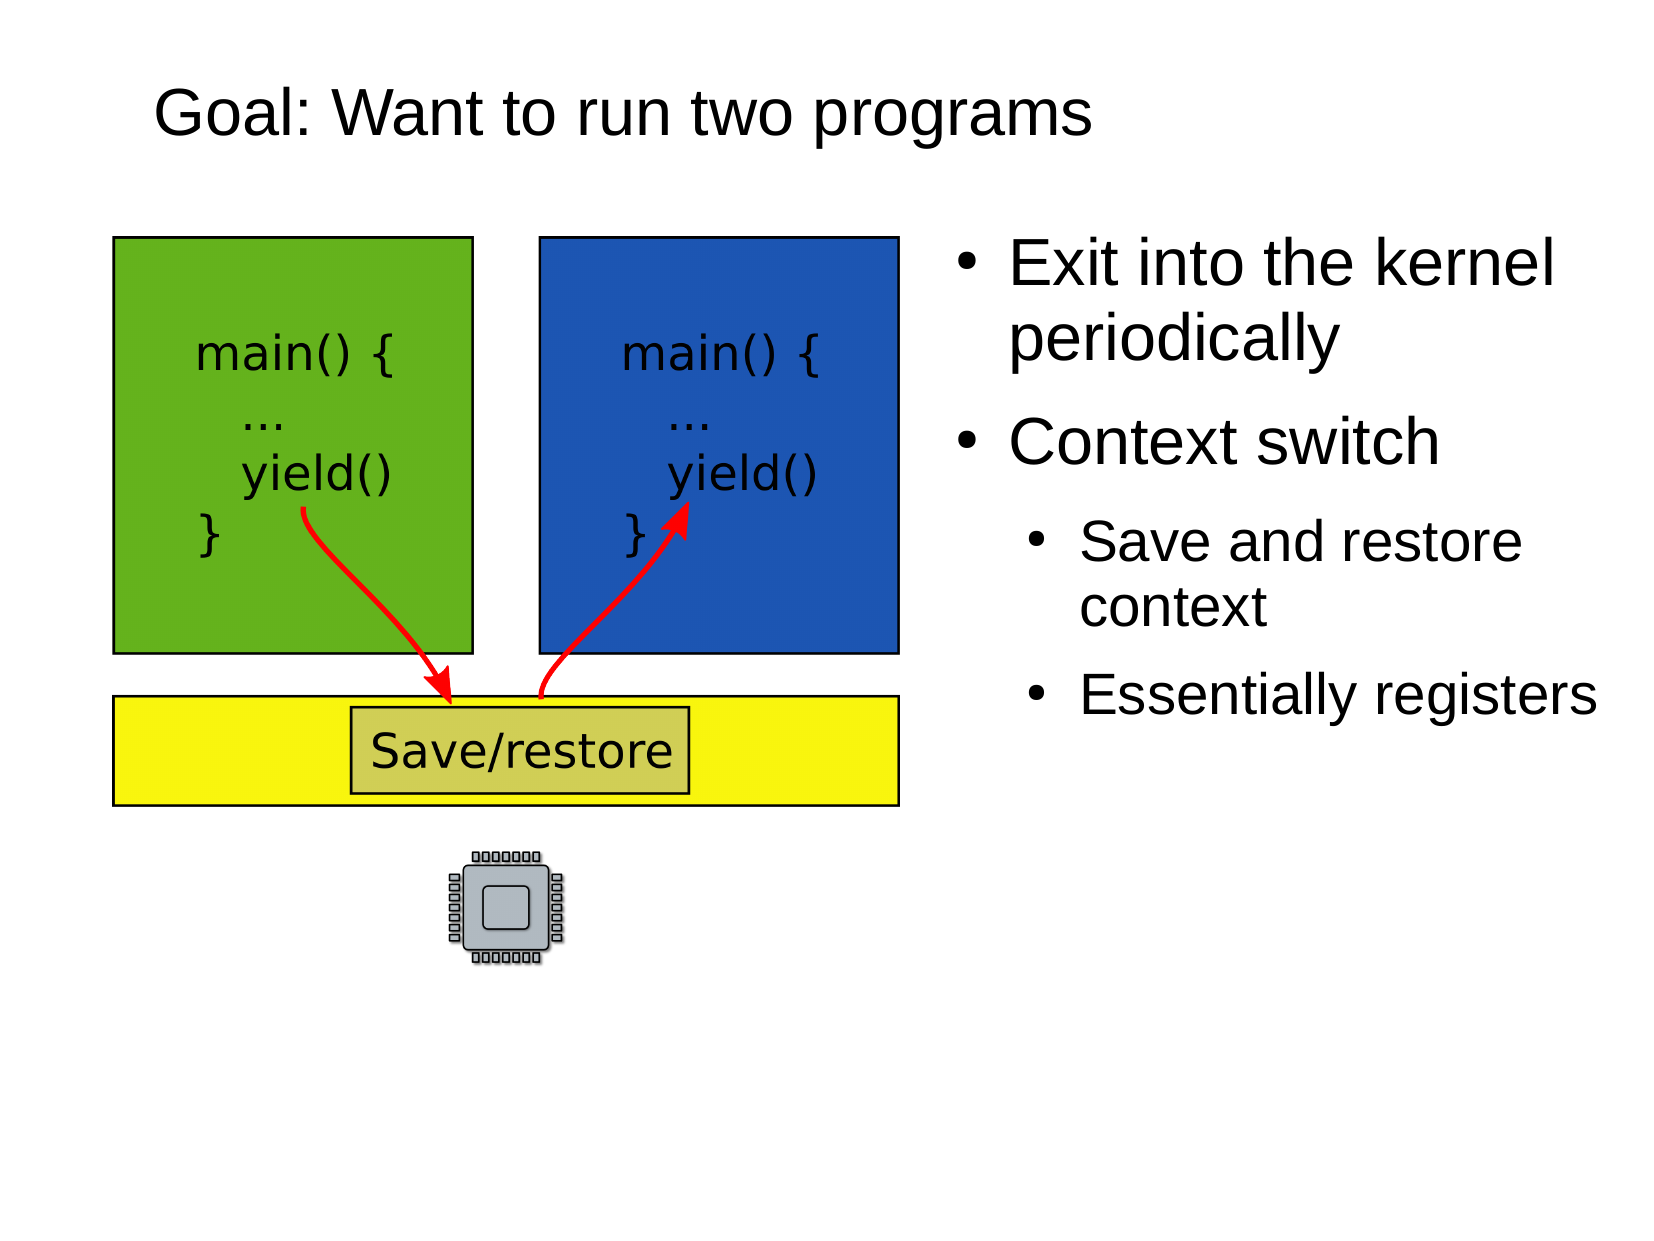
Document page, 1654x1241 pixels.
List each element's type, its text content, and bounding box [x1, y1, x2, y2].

picture [112, 236, 900, 976]
list Exit into the kernel periodically Context switch Save and restore context Essentially registers [937, 225, 1613, 1160]
list Goal: Want to run two programs [82, 75, 1576, 151]
